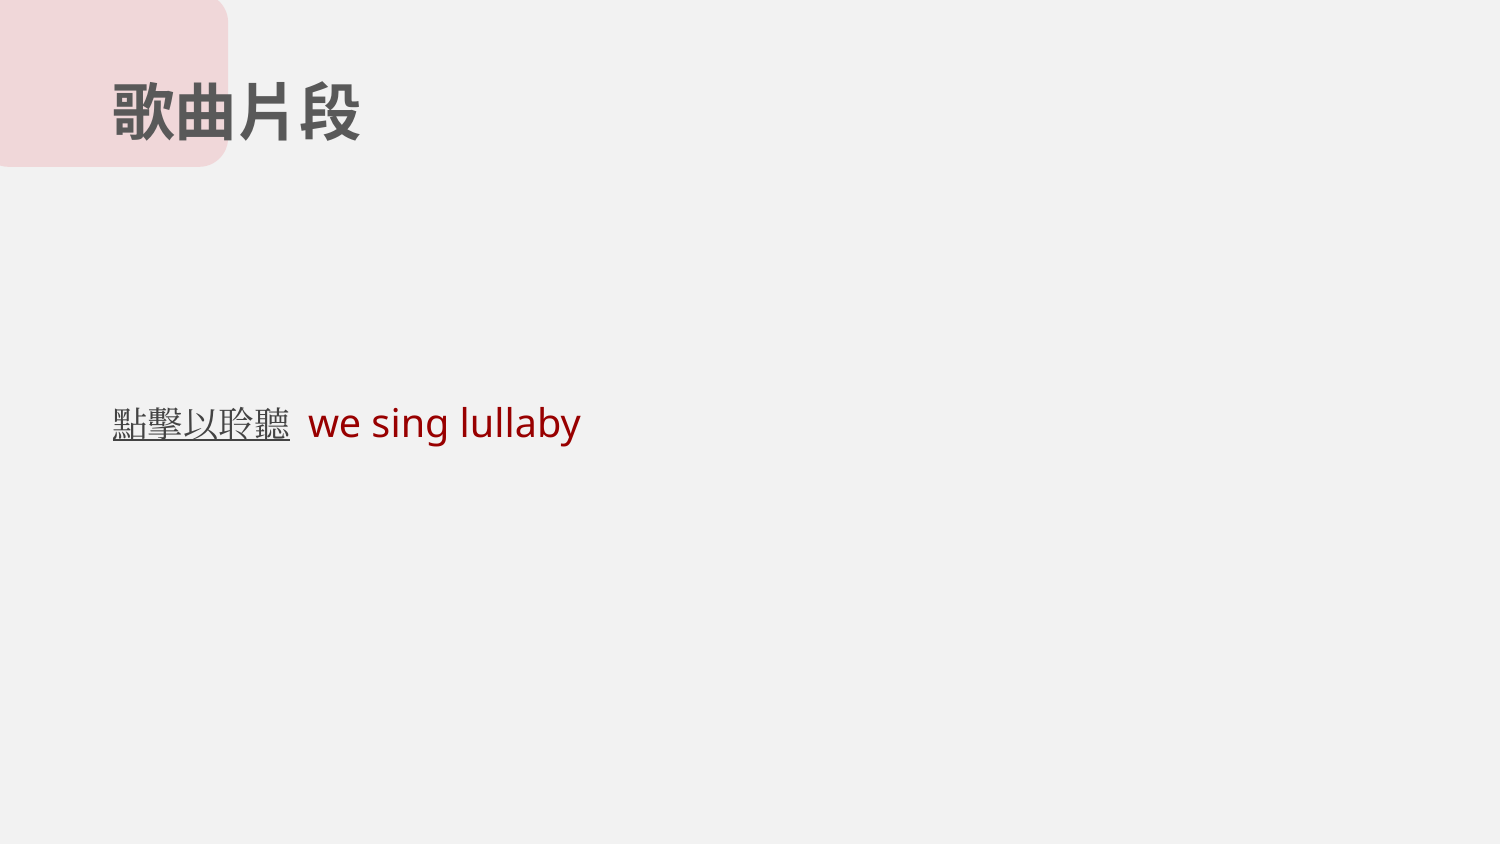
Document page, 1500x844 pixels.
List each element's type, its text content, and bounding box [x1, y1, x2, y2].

text_box 點擊以聆聽 we sing lullaby [97, 382, 1212, 461]
title 歌曲片段 [97, 58, 893, 266]
